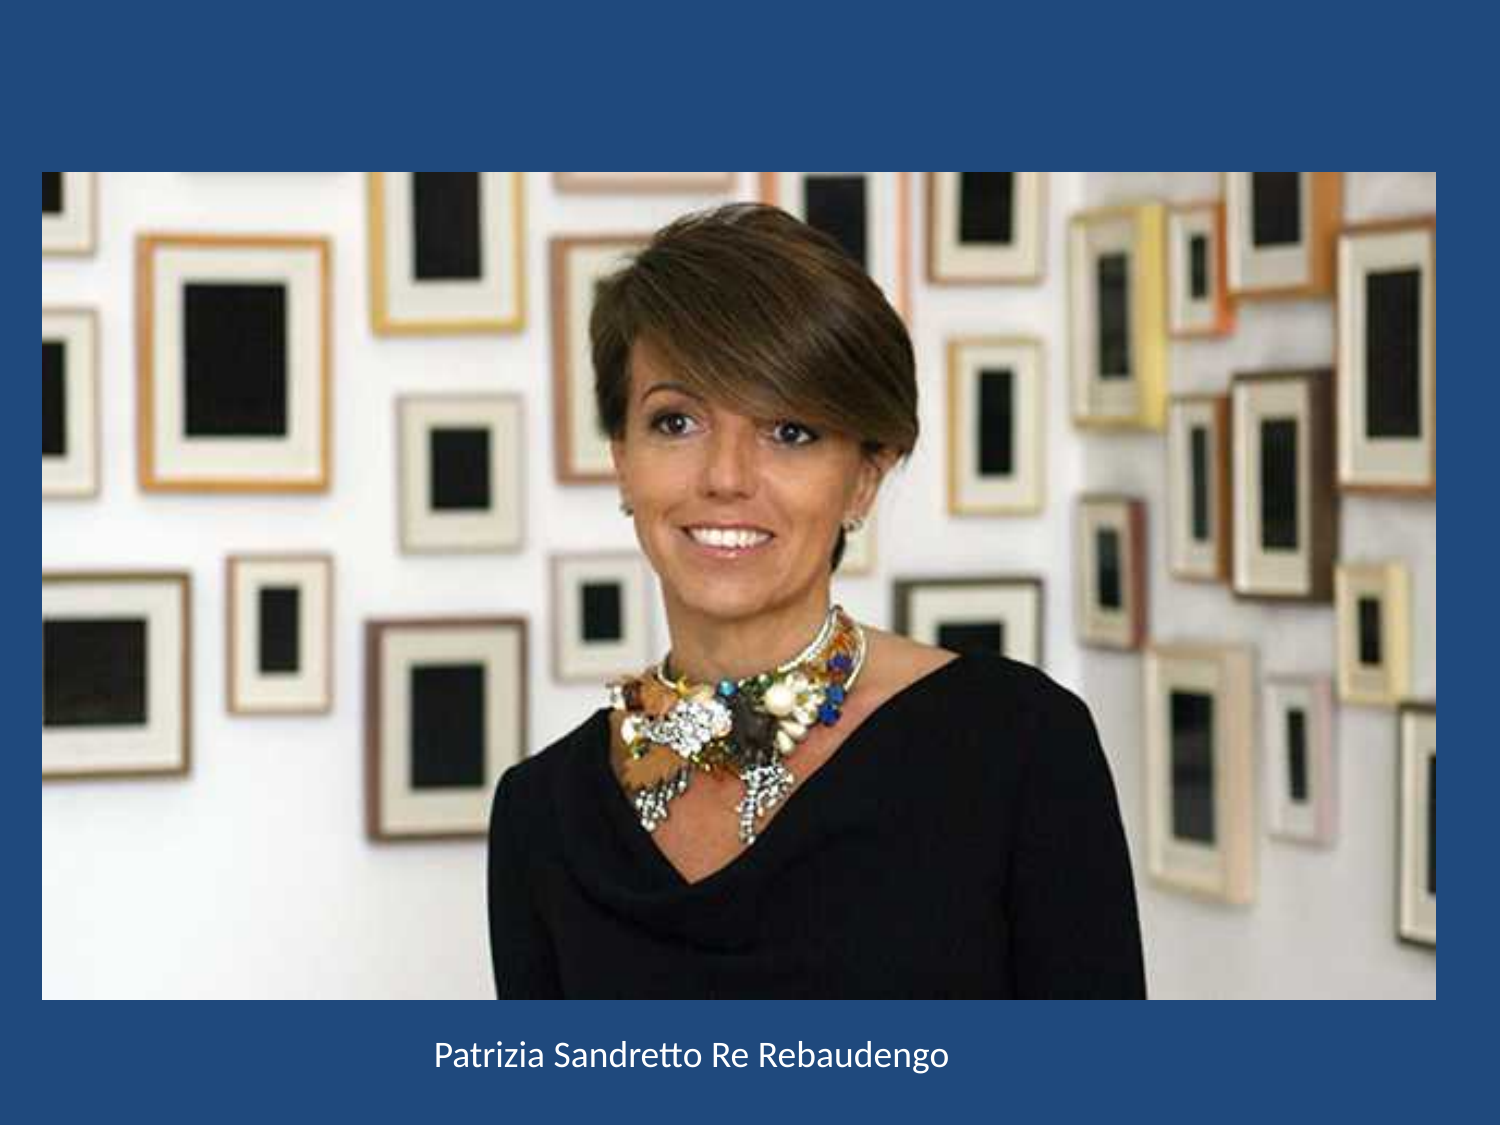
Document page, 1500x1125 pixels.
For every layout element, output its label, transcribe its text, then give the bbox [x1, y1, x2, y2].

picture [42, 172, 1436, 1000]
text_box Patrizia Sandretto Re Rebaudengo [419, 1023, 1211, 1083]
